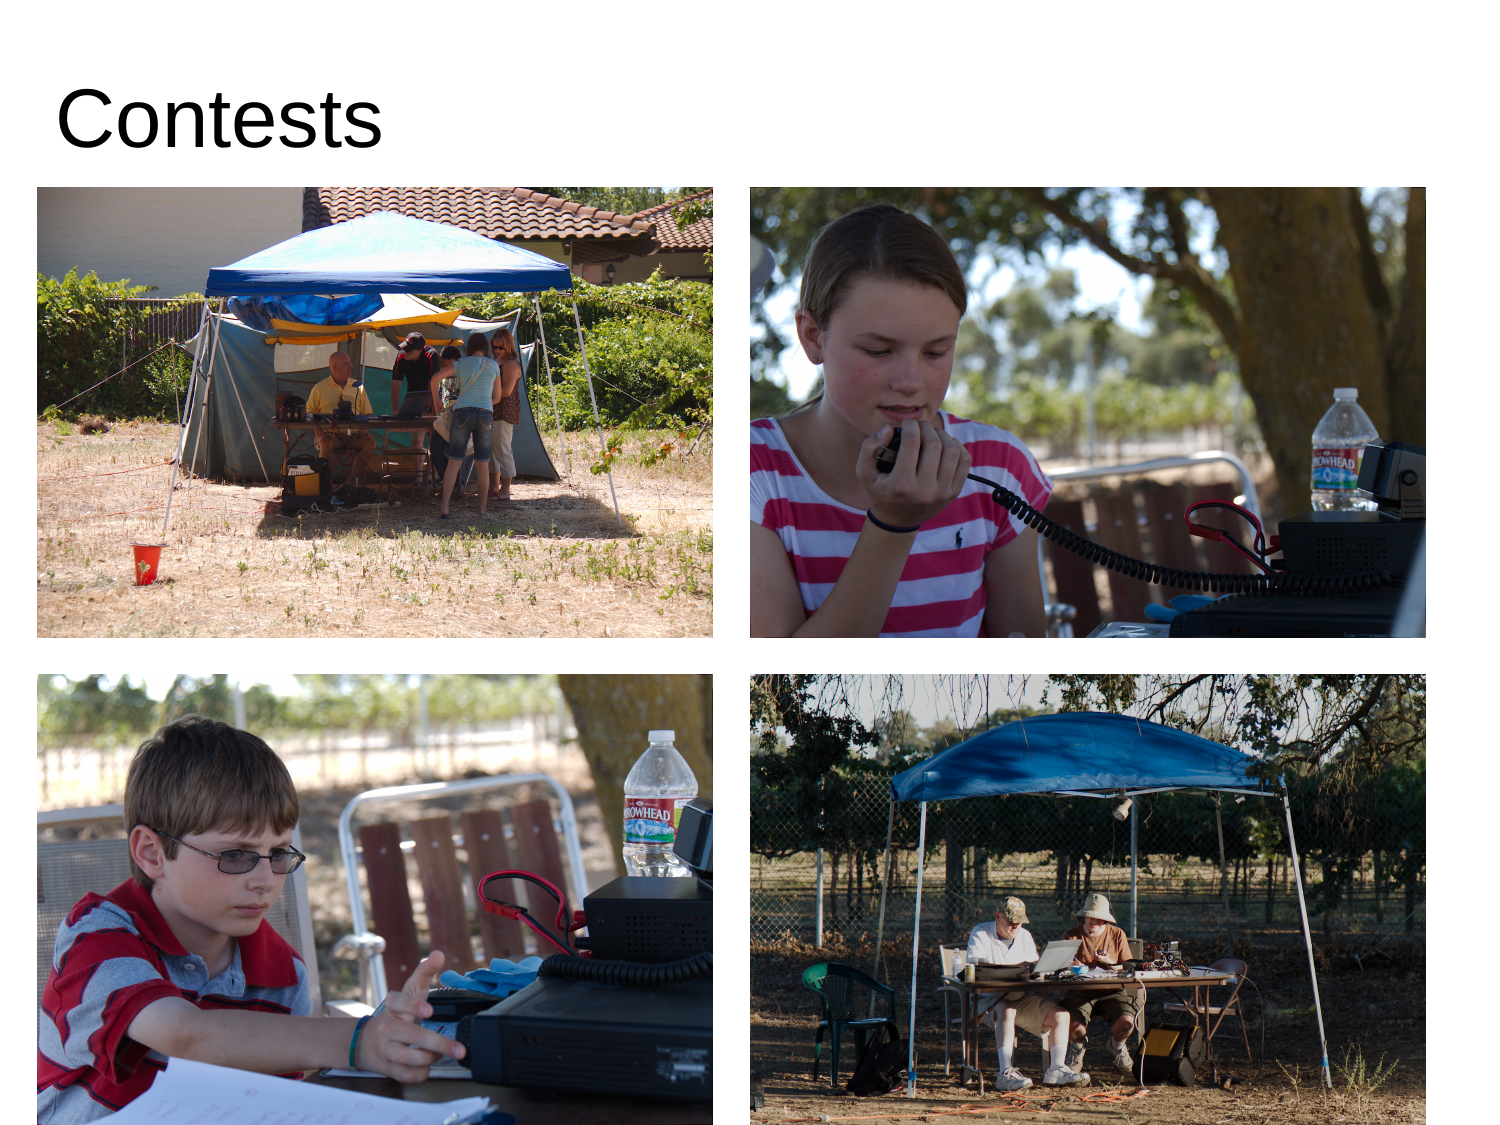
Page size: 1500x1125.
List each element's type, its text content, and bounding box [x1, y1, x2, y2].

title Contests [41, 42, 1459, 186]
picture [0, 0, 1500, 1125]
